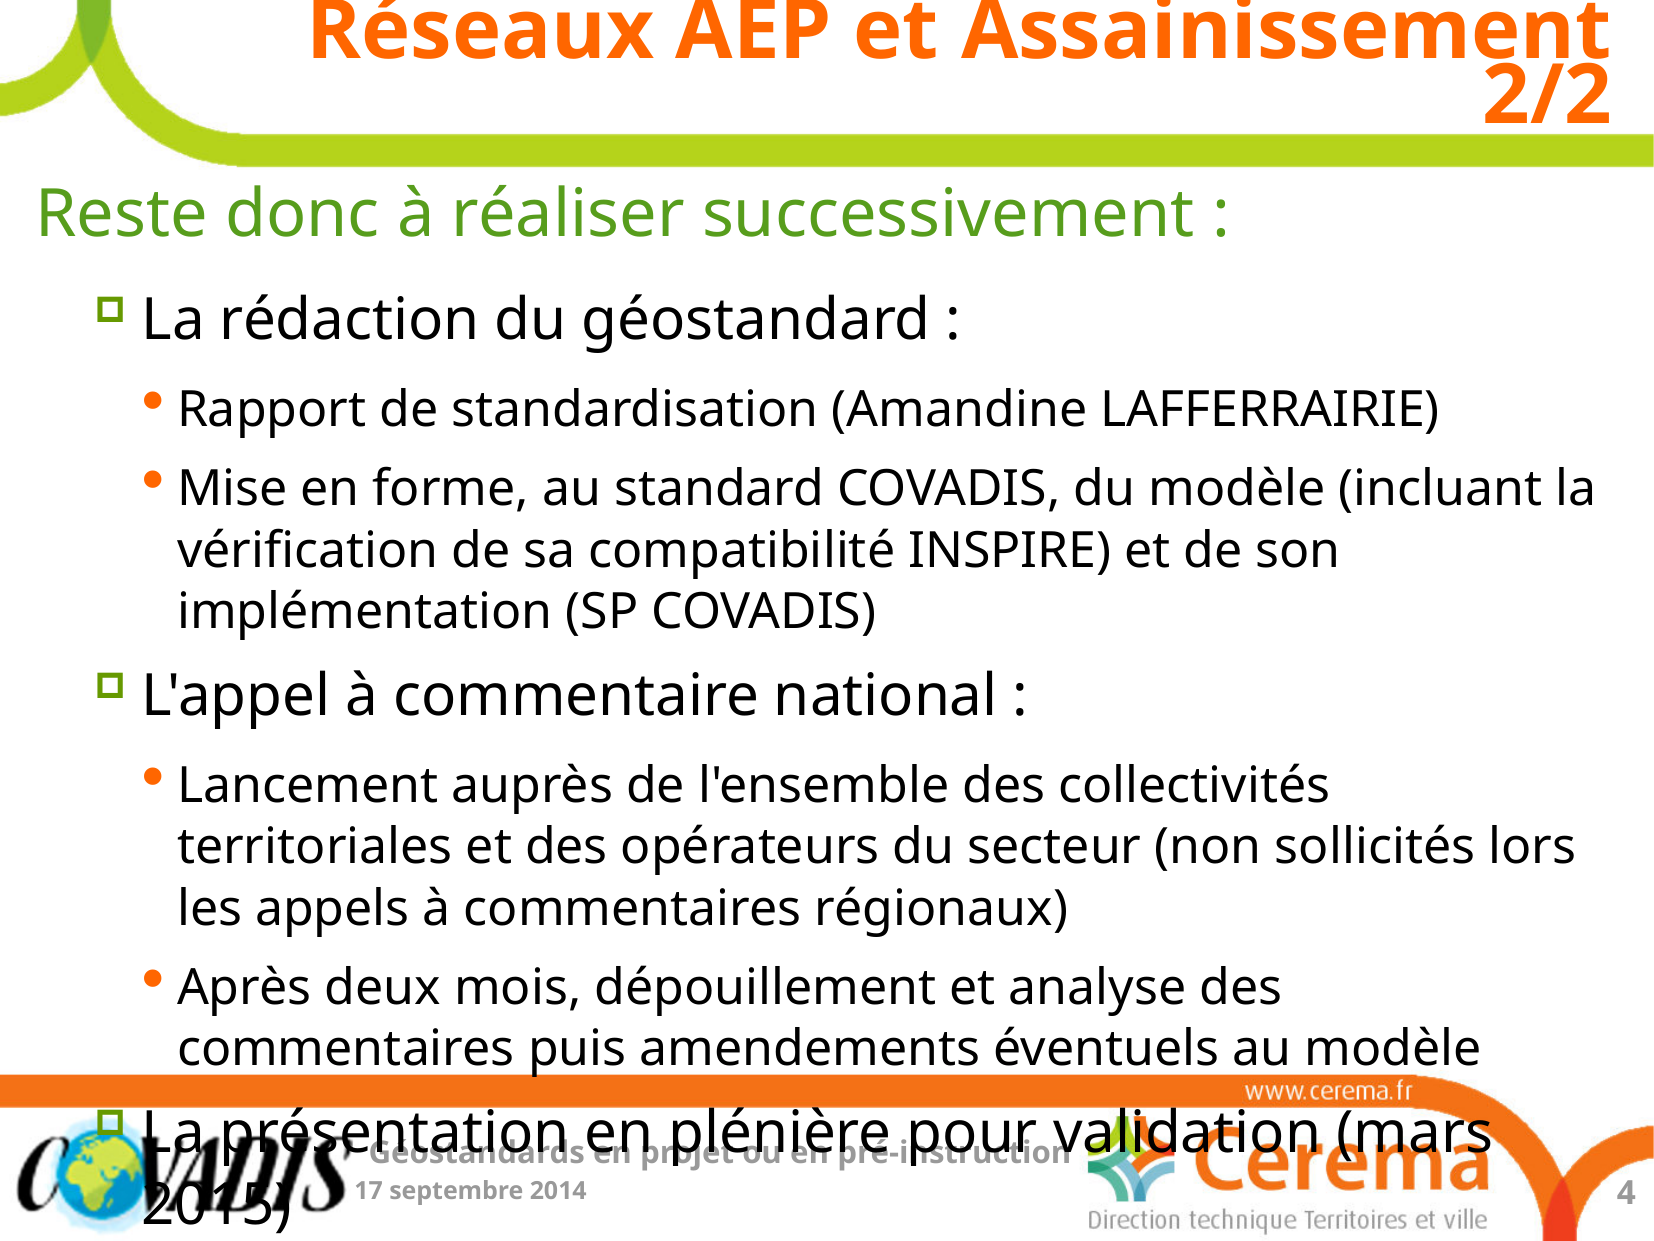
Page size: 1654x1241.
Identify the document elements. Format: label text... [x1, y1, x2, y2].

picture [0, 0, 1654, 1241]
list Reste donc à réaliser successivement : La rédaction du géostandard : Rapport de standardisation (Amandine LAFFERRAIRIE) Mise en forme, au standard COVADIS, du modèle (incluant la vérification de sa compatibilité INSPIRE) et de son implémentation (SP COVADIS) L'appel à commentaire national : Lancement auprès de l'ensemble des collectivités territoriales et des opérateurs du secteur (non sollicités lors les appels à commentaires régionaux) Après deux mois, dépouillement et analyse des commentaires puis amendements éventuels au modèle La présentation en plénière pour validation (mars 2015) [35, 171, 1619, 1067]
title Réseaux AEP et Assainissement 2/2 [177, 0, 1613, 171]
